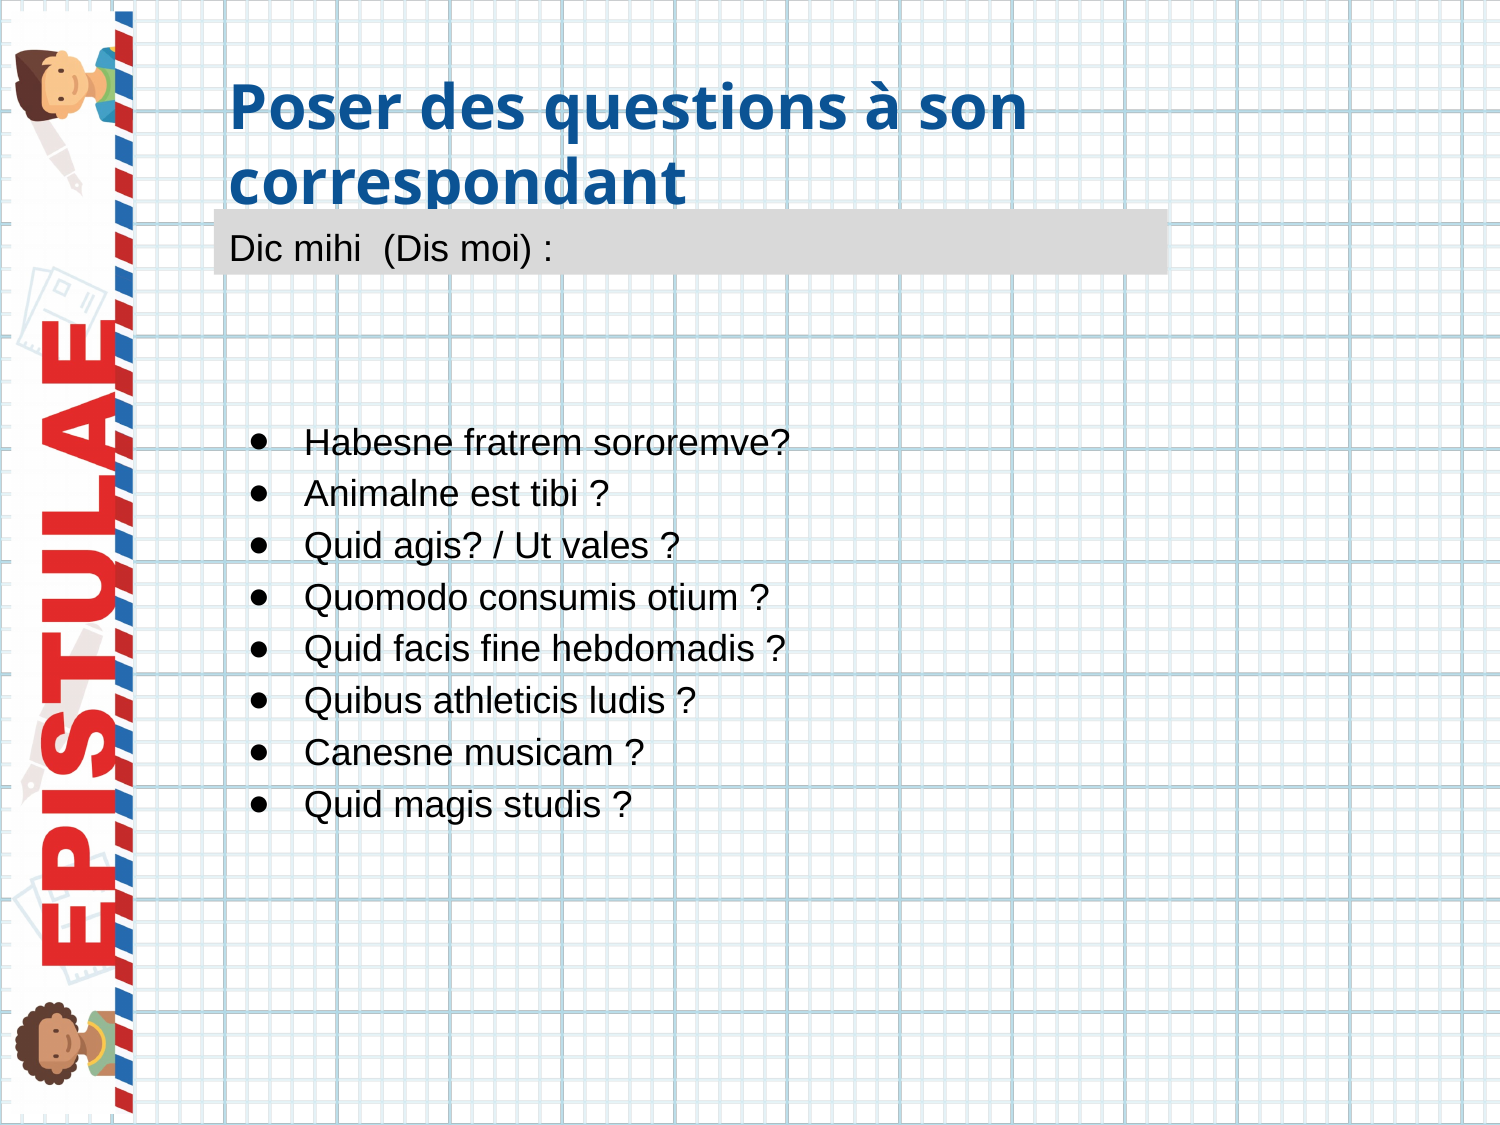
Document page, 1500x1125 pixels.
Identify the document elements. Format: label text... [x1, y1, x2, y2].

text_box Habesne fratrem sororemve? Animalne est tibi ? Quid agis? / Ut vales ? Quomodo consumis otium ? Quid facis fine hebdomadis ? Quibus athleticis ludis ? Canesne musicam ? Quid magis studis ? [213, 350, 1435, 970]
text_box Dic mihi (Dis moi) : [213, 209, 1168, 275]
picture [0, 0, 1500, 1125]
text_box Poser des questions à son correspondant [213, 51, 1447, 200]
